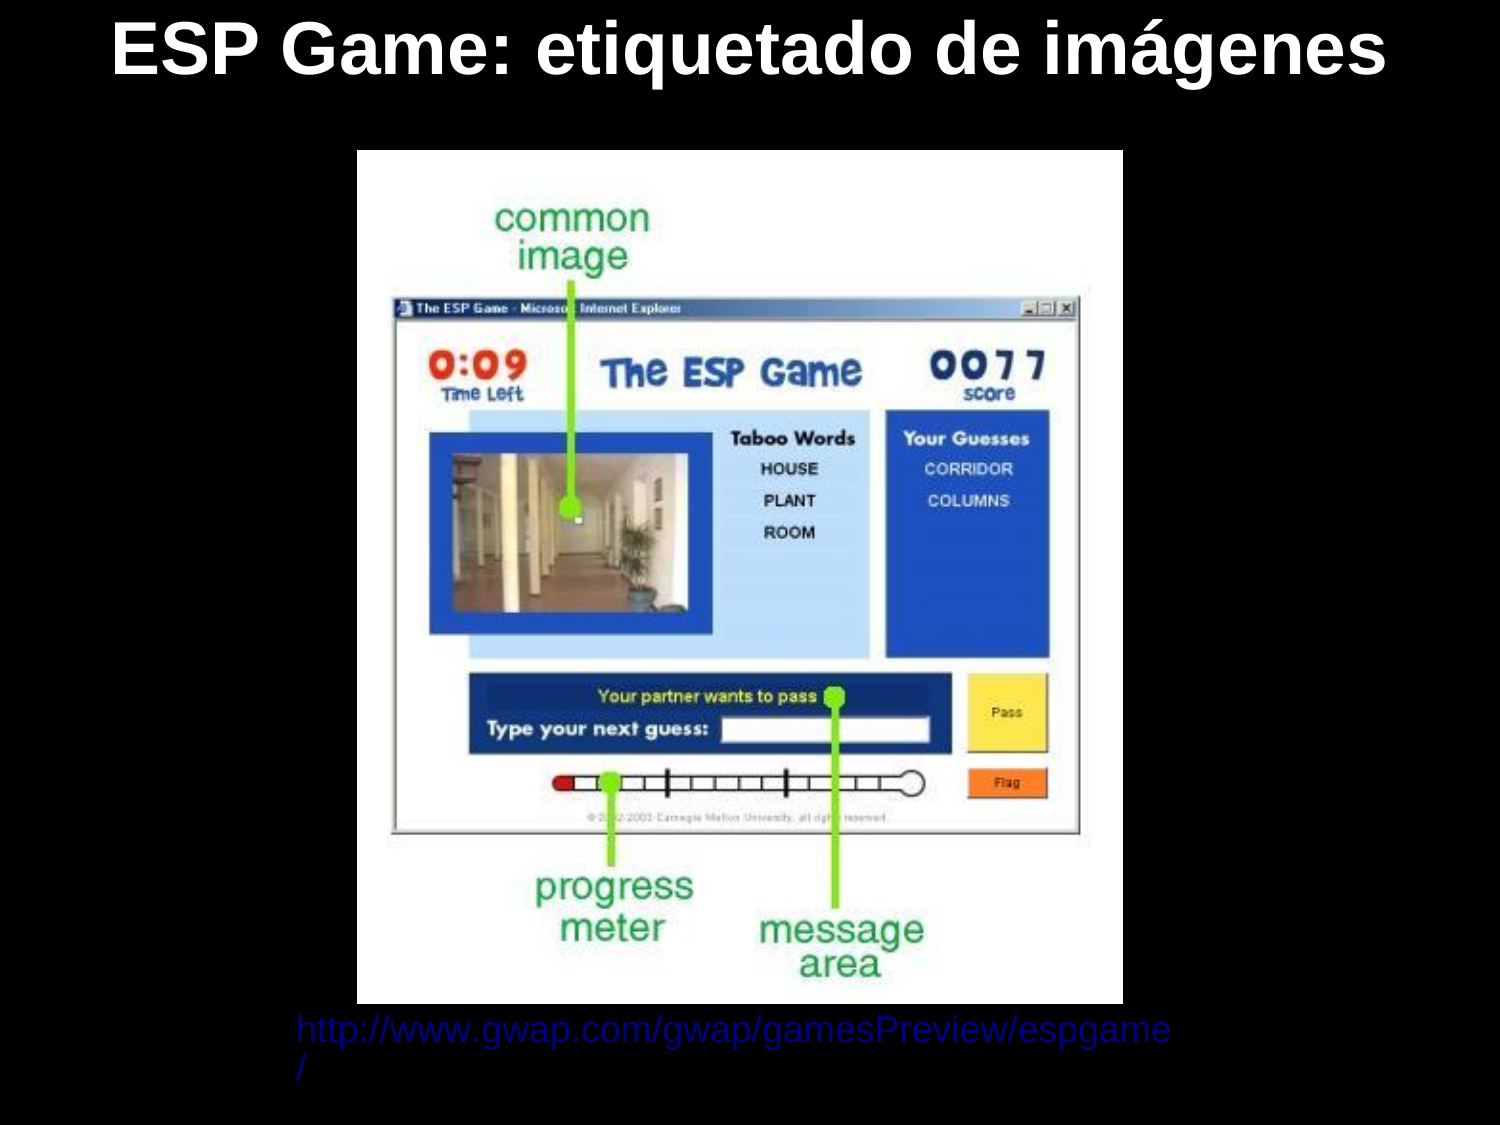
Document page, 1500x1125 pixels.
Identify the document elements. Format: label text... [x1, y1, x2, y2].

title ESP Game: etiquetado de imágenes [75, 0, 1425, 101]
text_box http://www.gwap.com/gwap/gamesPreview/espgame/ [281, 998, 1193, 1058]
picture [357, 150, 1123, 998]
